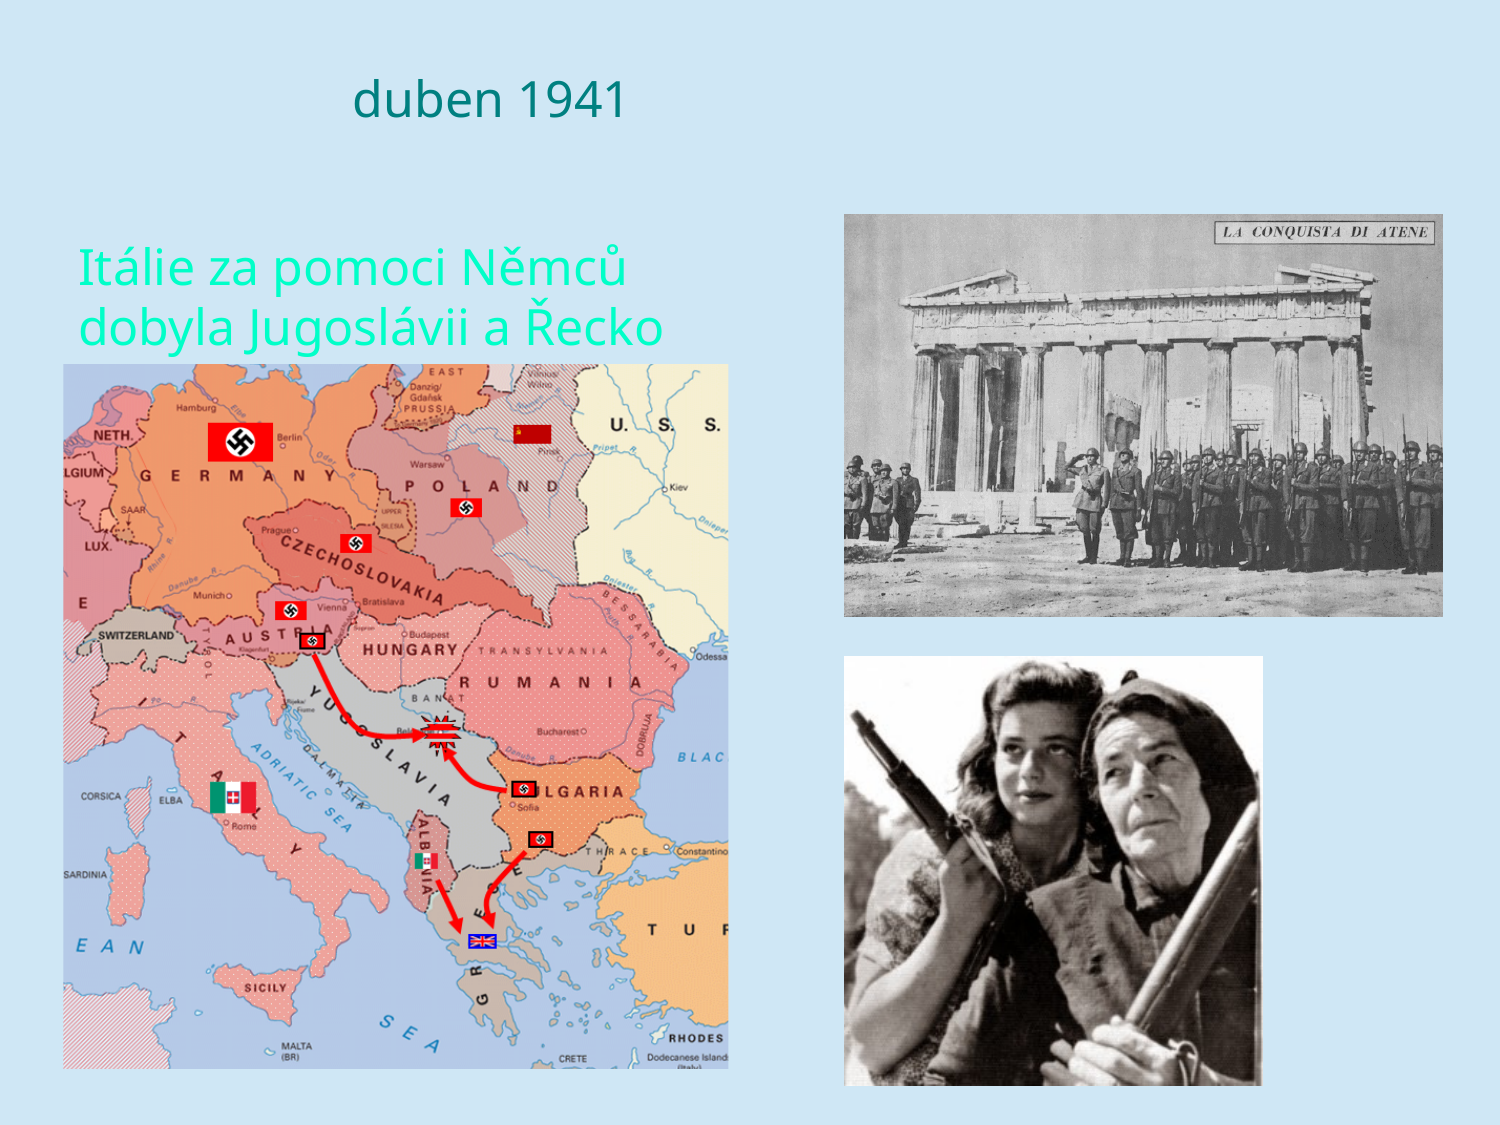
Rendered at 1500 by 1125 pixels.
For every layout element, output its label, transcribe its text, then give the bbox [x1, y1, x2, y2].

picture [63, 364, 729, 1069]
text_box duben 1941 [337, 59, 684, 135]
text_box Itálie za pomoci Němců dobyla Jugoslávii a Řecko [63, 228, 814, 364]
picture [844, 214, 1443, 617]
picture [844, 656, 1263, 1086]
